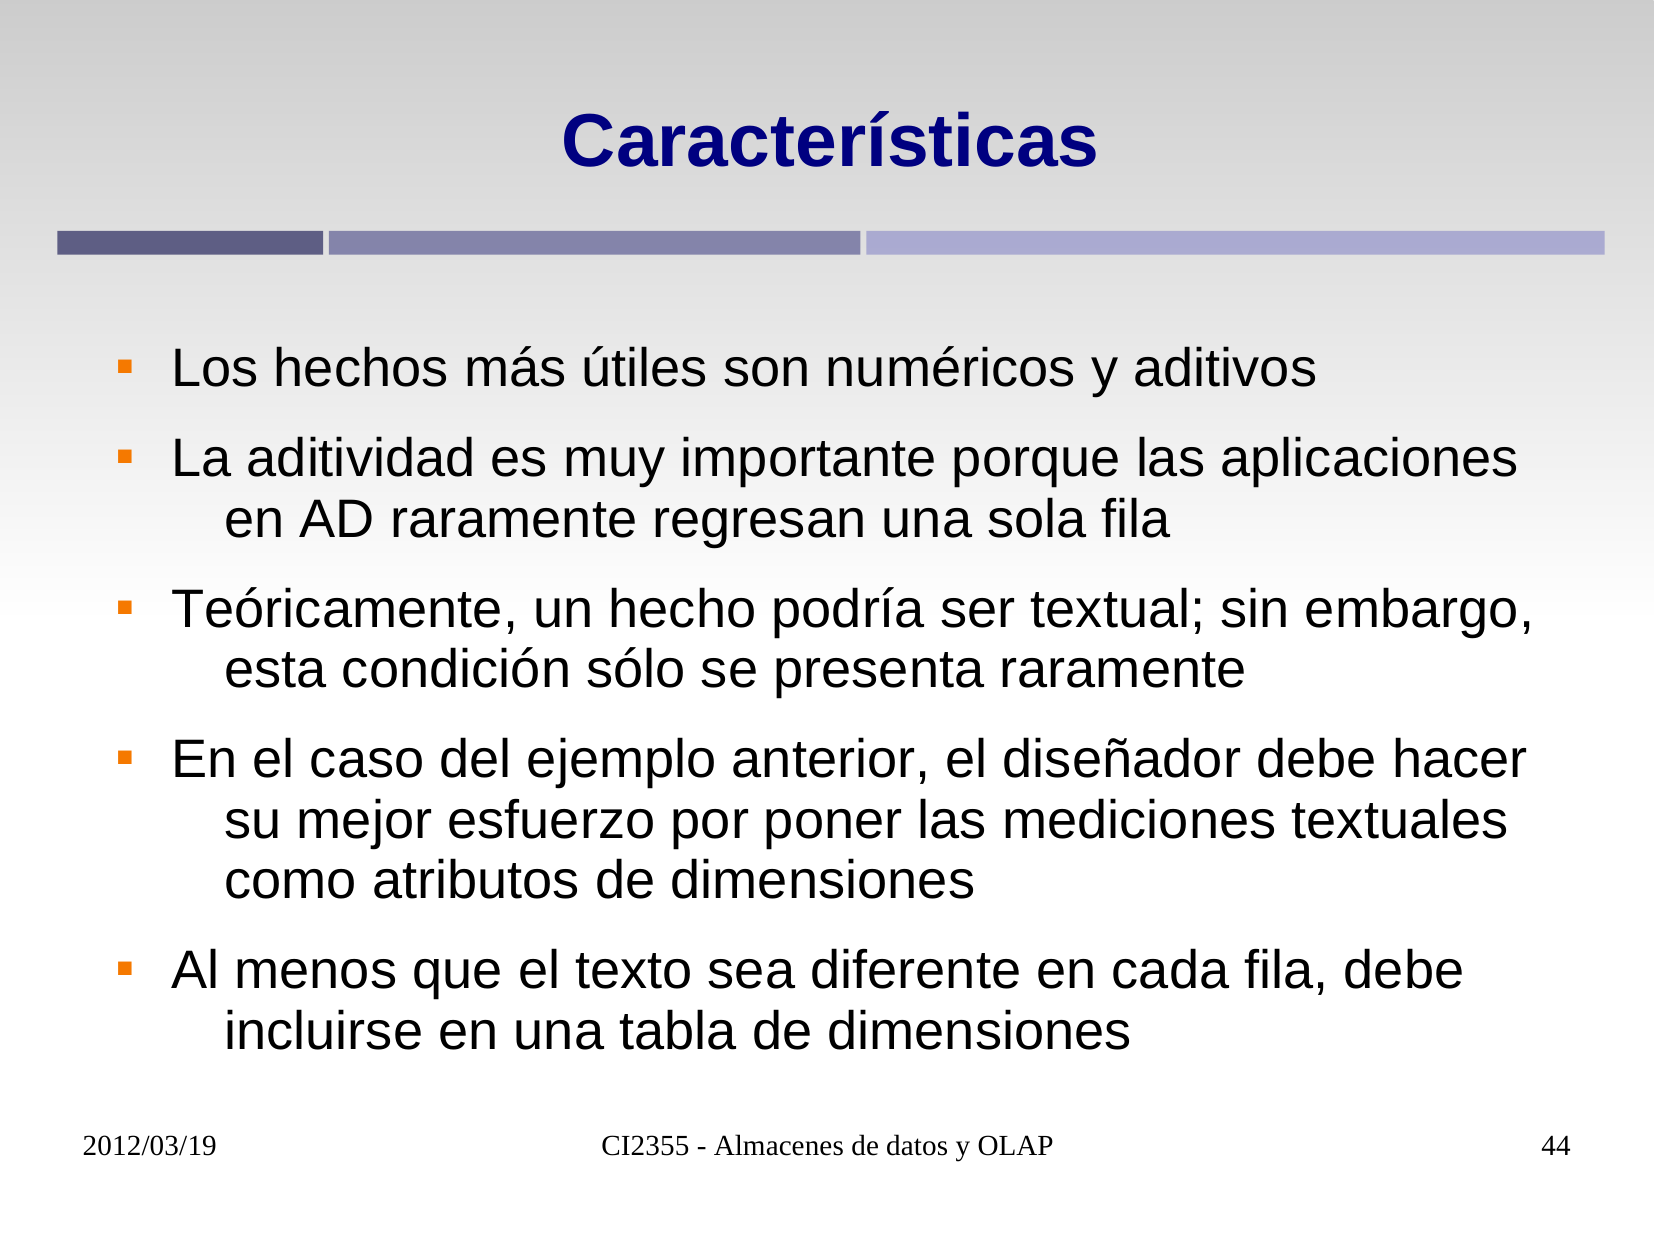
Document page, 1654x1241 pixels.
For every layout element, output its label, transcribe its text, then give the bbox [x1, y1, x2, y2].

title Características [86, 55, 1576, 226]
list Los hechos más útiles son numéricos y aditivos La aditividad es muy importante porque las aplicaciones en AD raramente regresan una sola fila Teóricamente, un hecho podría ser textual; sin embargo, esta condición sólo se presenta raramente En el caso del ejemplo anterior, el diseñador debe hacer su mejor esfuerzo por poner las mediciones textuales como atributos de dimensiones Al menos que el texto sea diferente en cada fila, debe incluirse en una tabla de dimensiones [82, 337, 1571, 1109]
